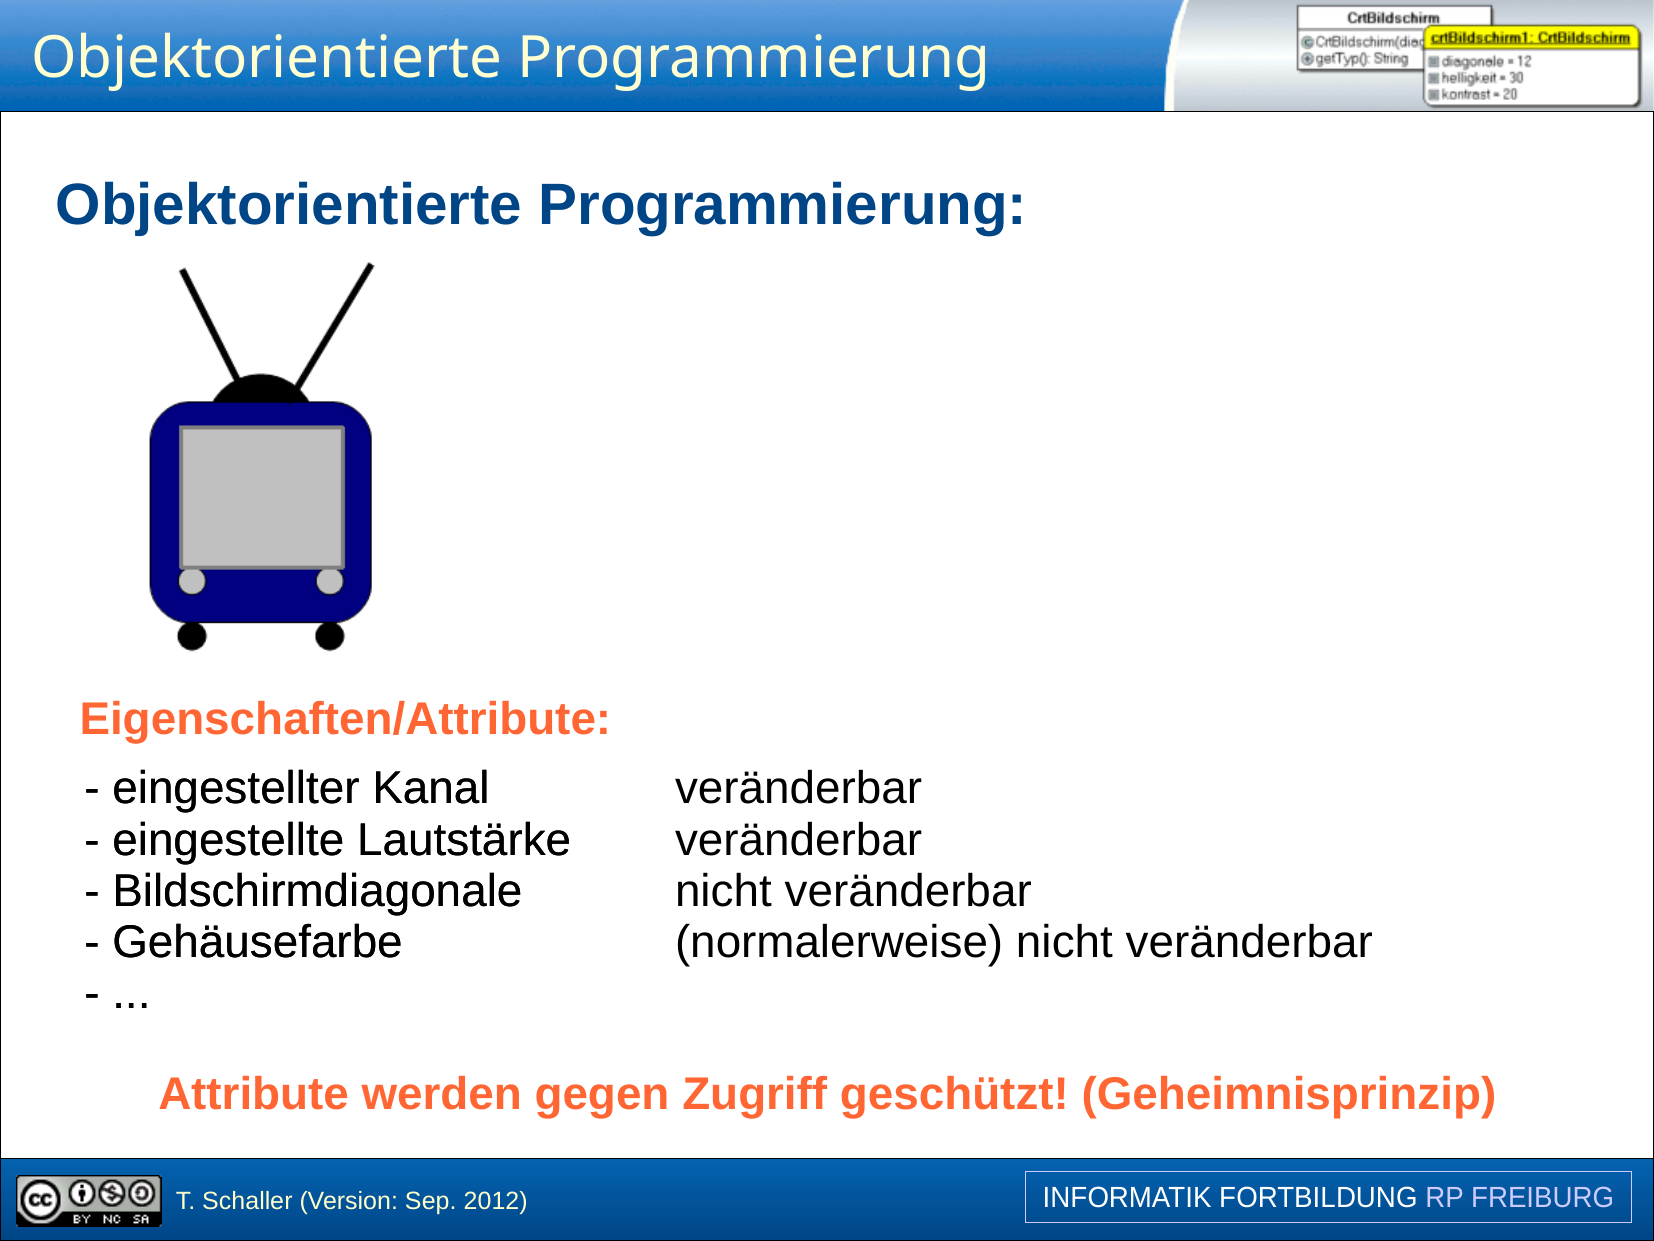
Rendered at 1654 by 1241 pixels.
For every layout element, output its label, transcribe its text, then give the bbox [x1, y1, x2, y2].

text_box Attribute werden gegen Zugriff geschützt! (Geheimnisprinzip) [143, 1060, 1567, 1241]
picture [16, 1175, 143, 1227]
title Objektorientierte Programmierung [31, 16, 1151, 94]
picture [0, 0, 1654, 111]
text_box Objektorientierte Programmierung: [40, 164, 1043, 246]
text_box Eigenschaften/Attribute: [64, 685, 1584, 866]
picture [103, 260, 404, 666]
text_box - eingestellter Kanal - eingestellte Lautstärke - Bildschirmdiagonale - Gehäusefarbe - ... [69, 754, 1589, 1025]
